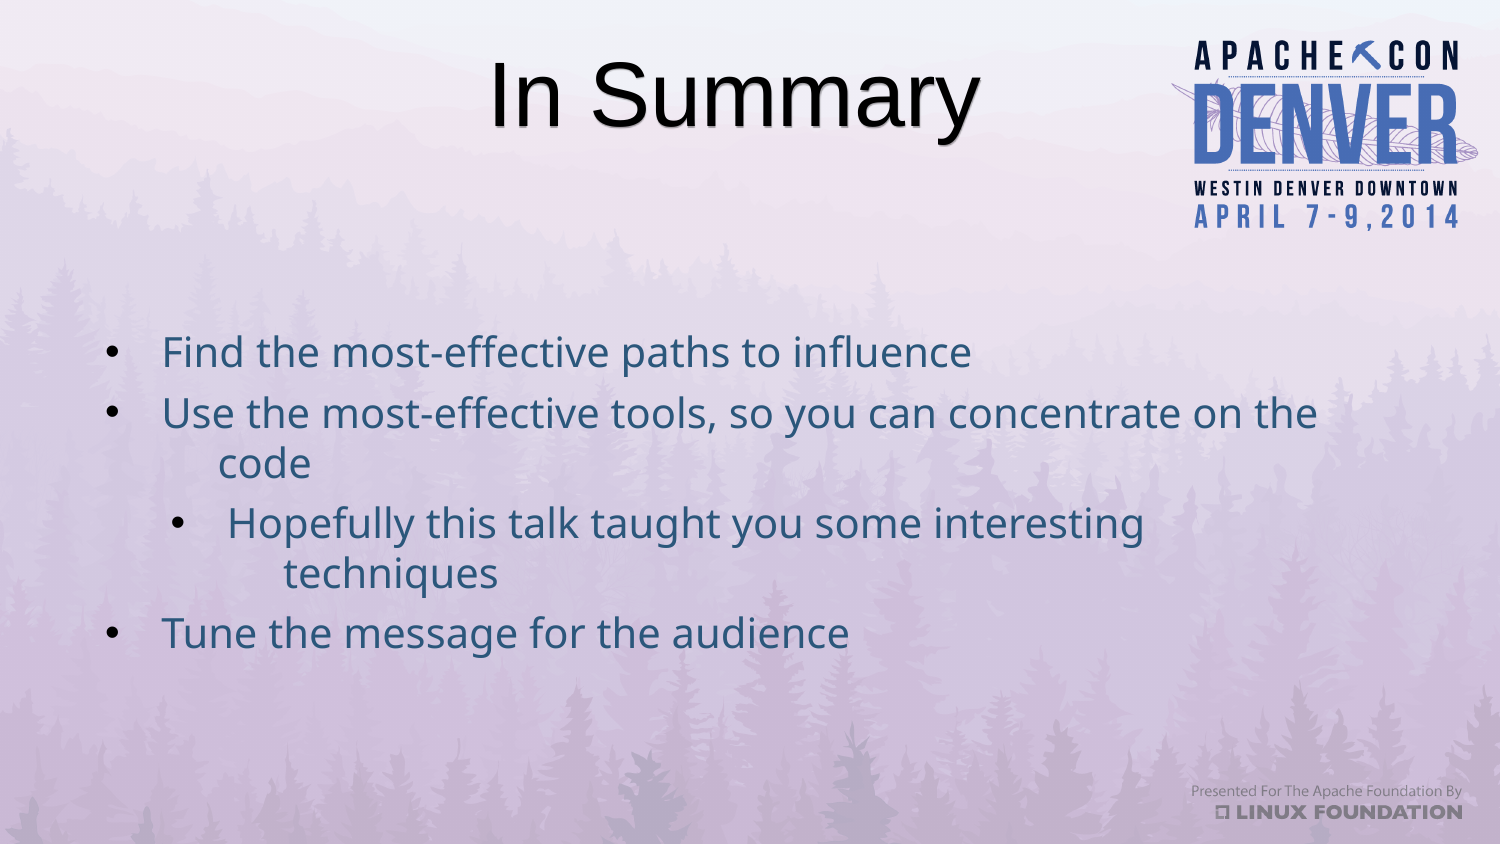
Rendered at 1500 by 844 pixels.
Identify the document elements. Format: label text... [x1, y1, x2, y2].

picture [0, 0, 1500, 844]
text_box Find the most-effective paths to influence Use the most-effective tools, so you can concentrate on the code Hopefully this talk taught you some interesting techniques Tune the message for the audience [90, 318, 1336, 391]
title In Summary [60, 24, 1410, 166]
